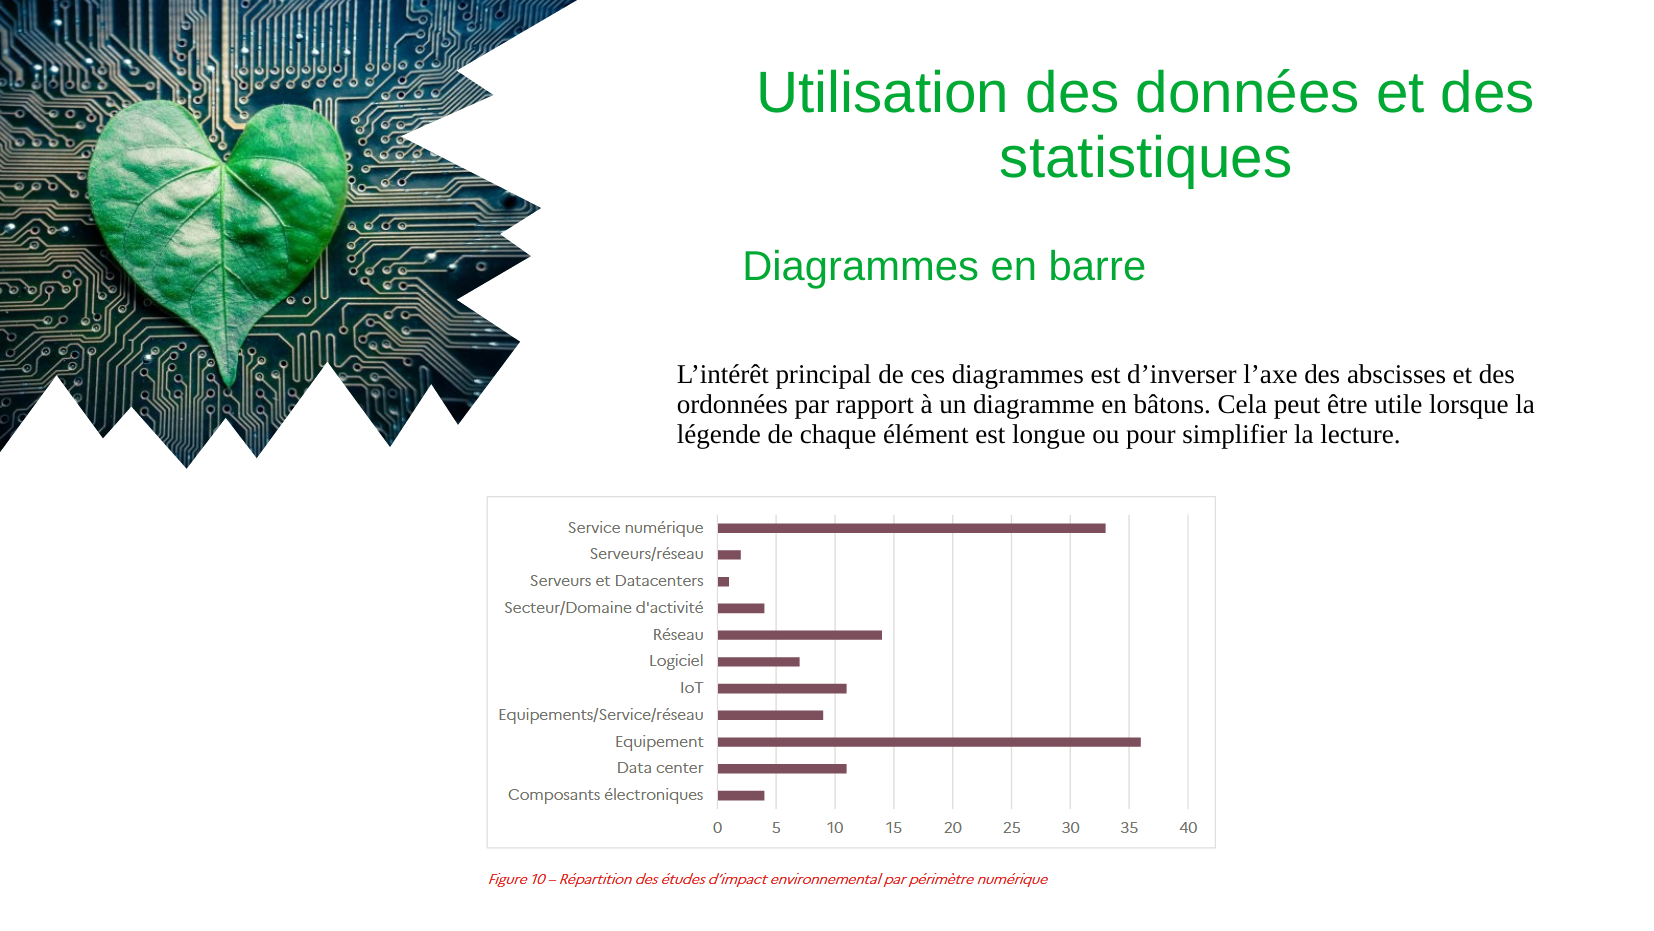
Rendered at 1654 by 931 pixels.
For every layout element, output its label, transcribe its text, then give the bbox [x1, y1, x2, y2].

text_box L’intérêt principal de ces diagrammes est d’inverser l’axe des abscisses et des ordonnées par rapport à un diagramme en bâtons. Cela peut être utile lorsque la légende de chaque élément est longue ou pour simplifier la lecture. [662, 352, 1624, 468]
text_box Utilisation des données et des statistiques [705, 52, 1587, 198]
picture [0, 0, 575, 468]
picture [479, 489, 1257, 895]
text_box [0, 0, 662, 540]
text_box Diagrammes en barre [727, 235, 1527, 297]
picture [497, 196, 501, 206]
